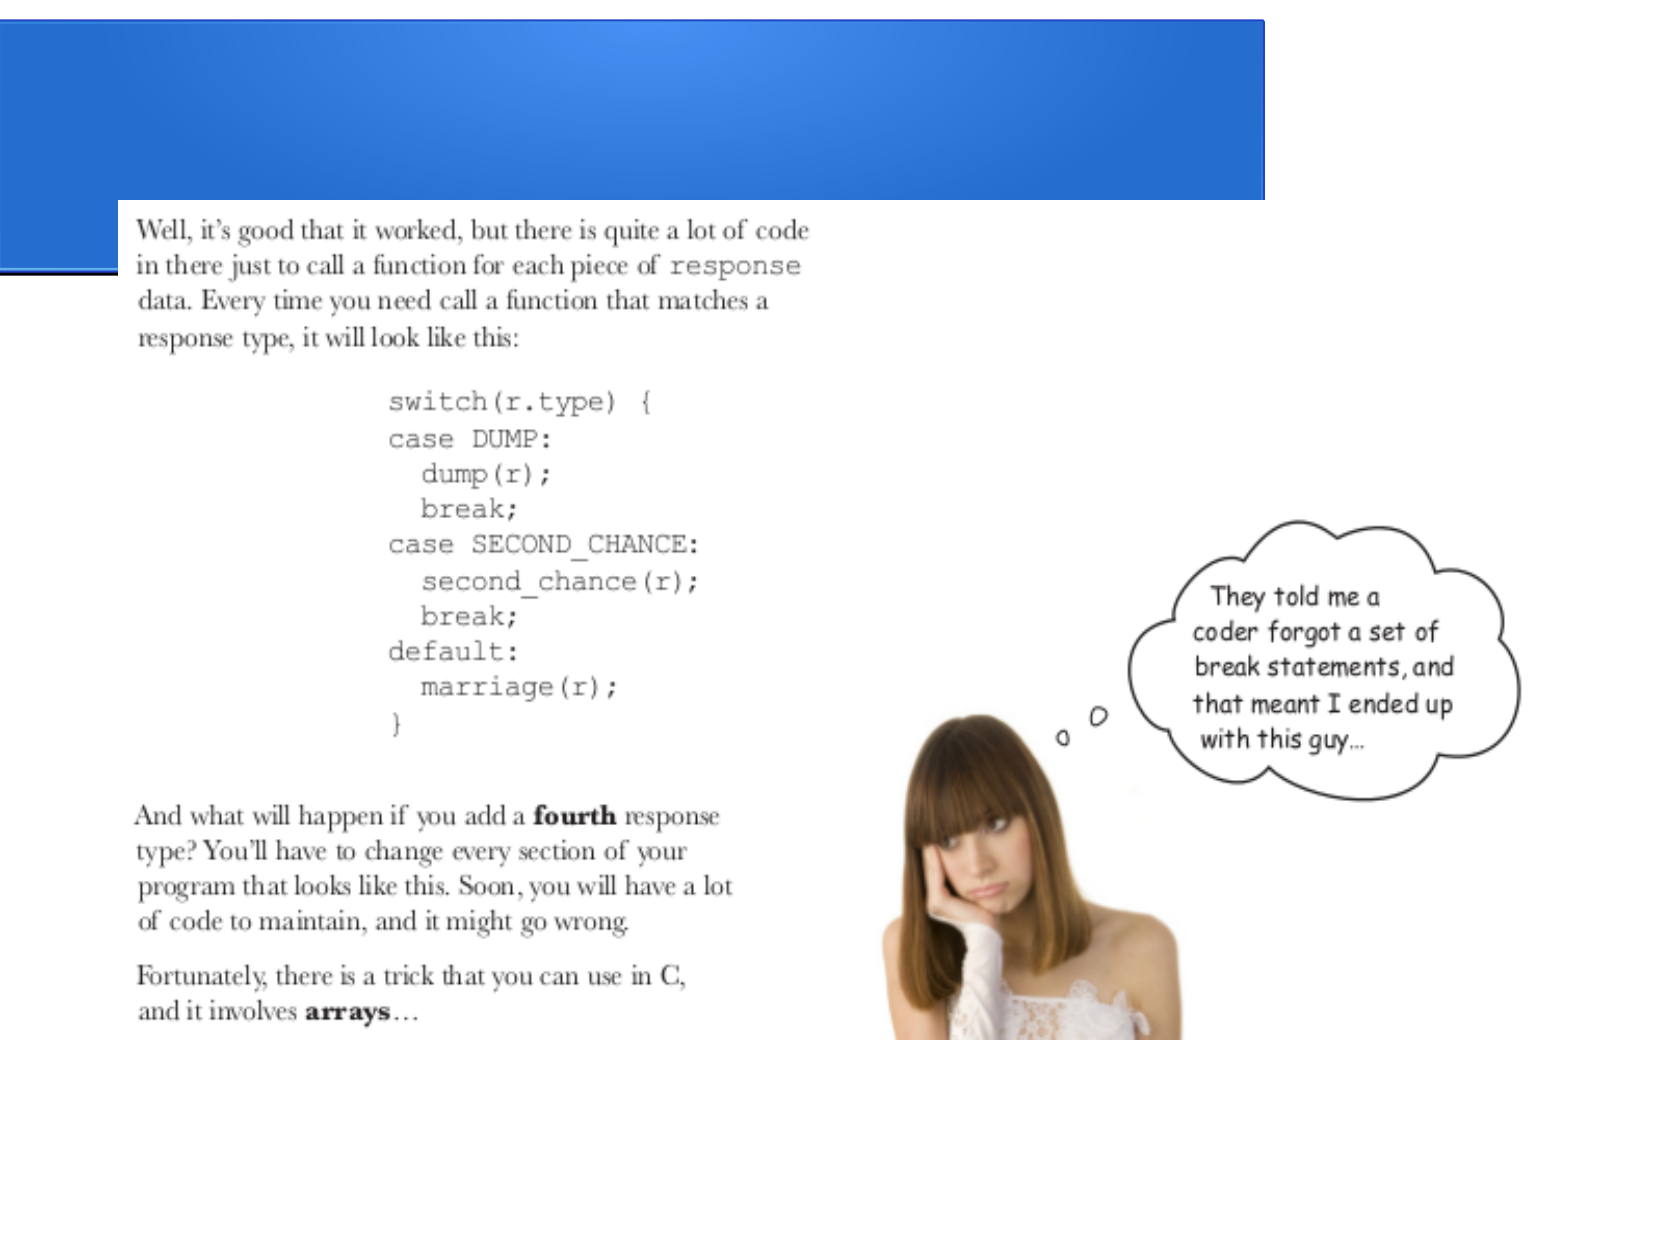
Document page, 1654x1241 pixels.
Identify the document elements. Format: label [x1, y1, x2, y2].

picture [118, 200, 1536, 1040]
